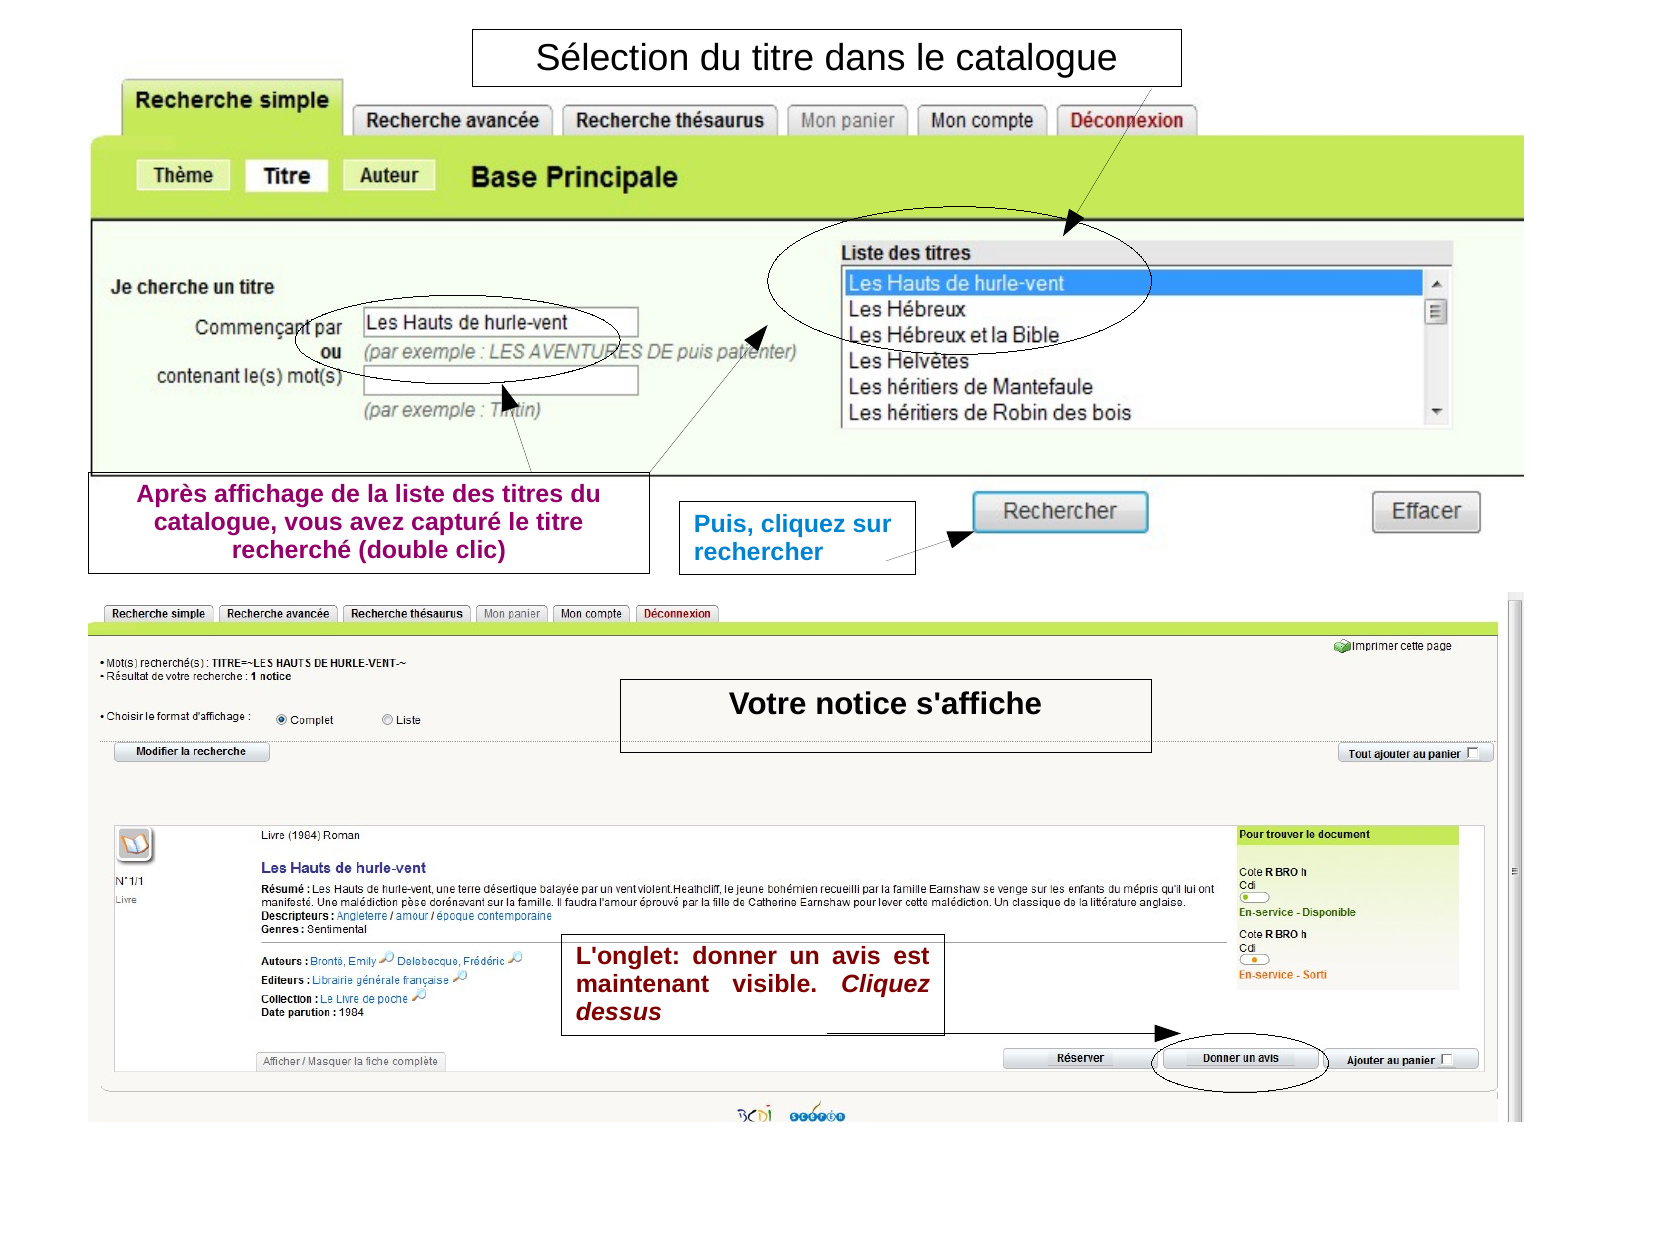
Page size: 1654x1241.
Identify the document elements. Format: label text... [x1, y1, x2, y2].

picture [88, 58, 1524, 562]
text_box Sélection du titre dans le catalogue [472, 29, 1182, 87]
text_box Après affichage de la liste des titres du catalogue, vous avez capturé le titre recherché (double clic) [88, 472, 650, 574]
text_box L'onglet: donner un avis est maintenant visible. Cliquez dessus [561, 934, 945, 1036]
text_box Votre notice s'affiche [620, 679, 1152, 753]
picture [88, 592, 1524, 1123]
text_box Puis, cliquez sur rechercher [679, 501, 916, 575]
